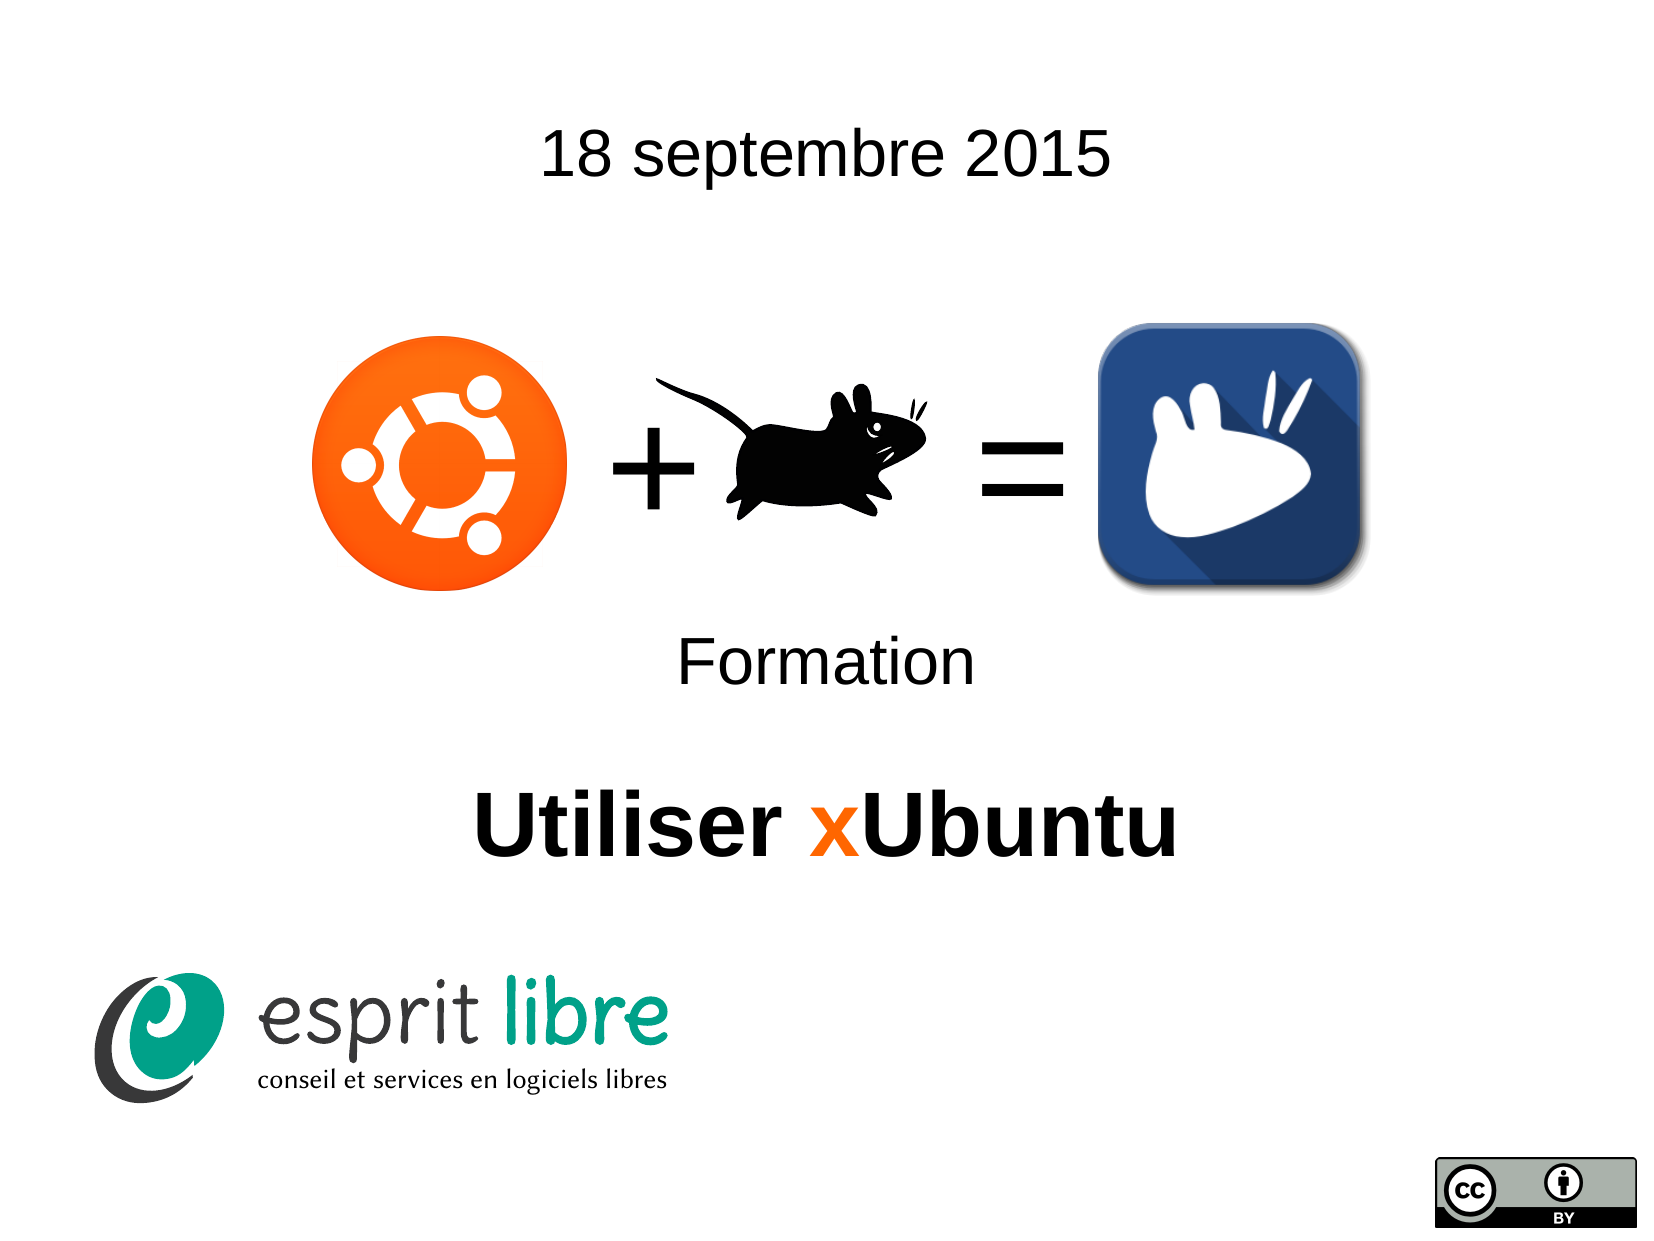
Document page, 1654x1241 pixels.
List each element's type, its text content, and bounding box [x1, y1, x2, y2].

subtitle Formation Utiliser xUbuntu [82, 390, 1571, 1110]
picture [1435, 1157, 1637, 1228]
title 18 septembre 2015 [82, 49, 1571, 257]
picture [1087, 312, 1371, 596]
text_box + = [590, 366, 1146, 568]
picture [312, 336, 567, 591]
picture [73, 970, 686, 1106]
